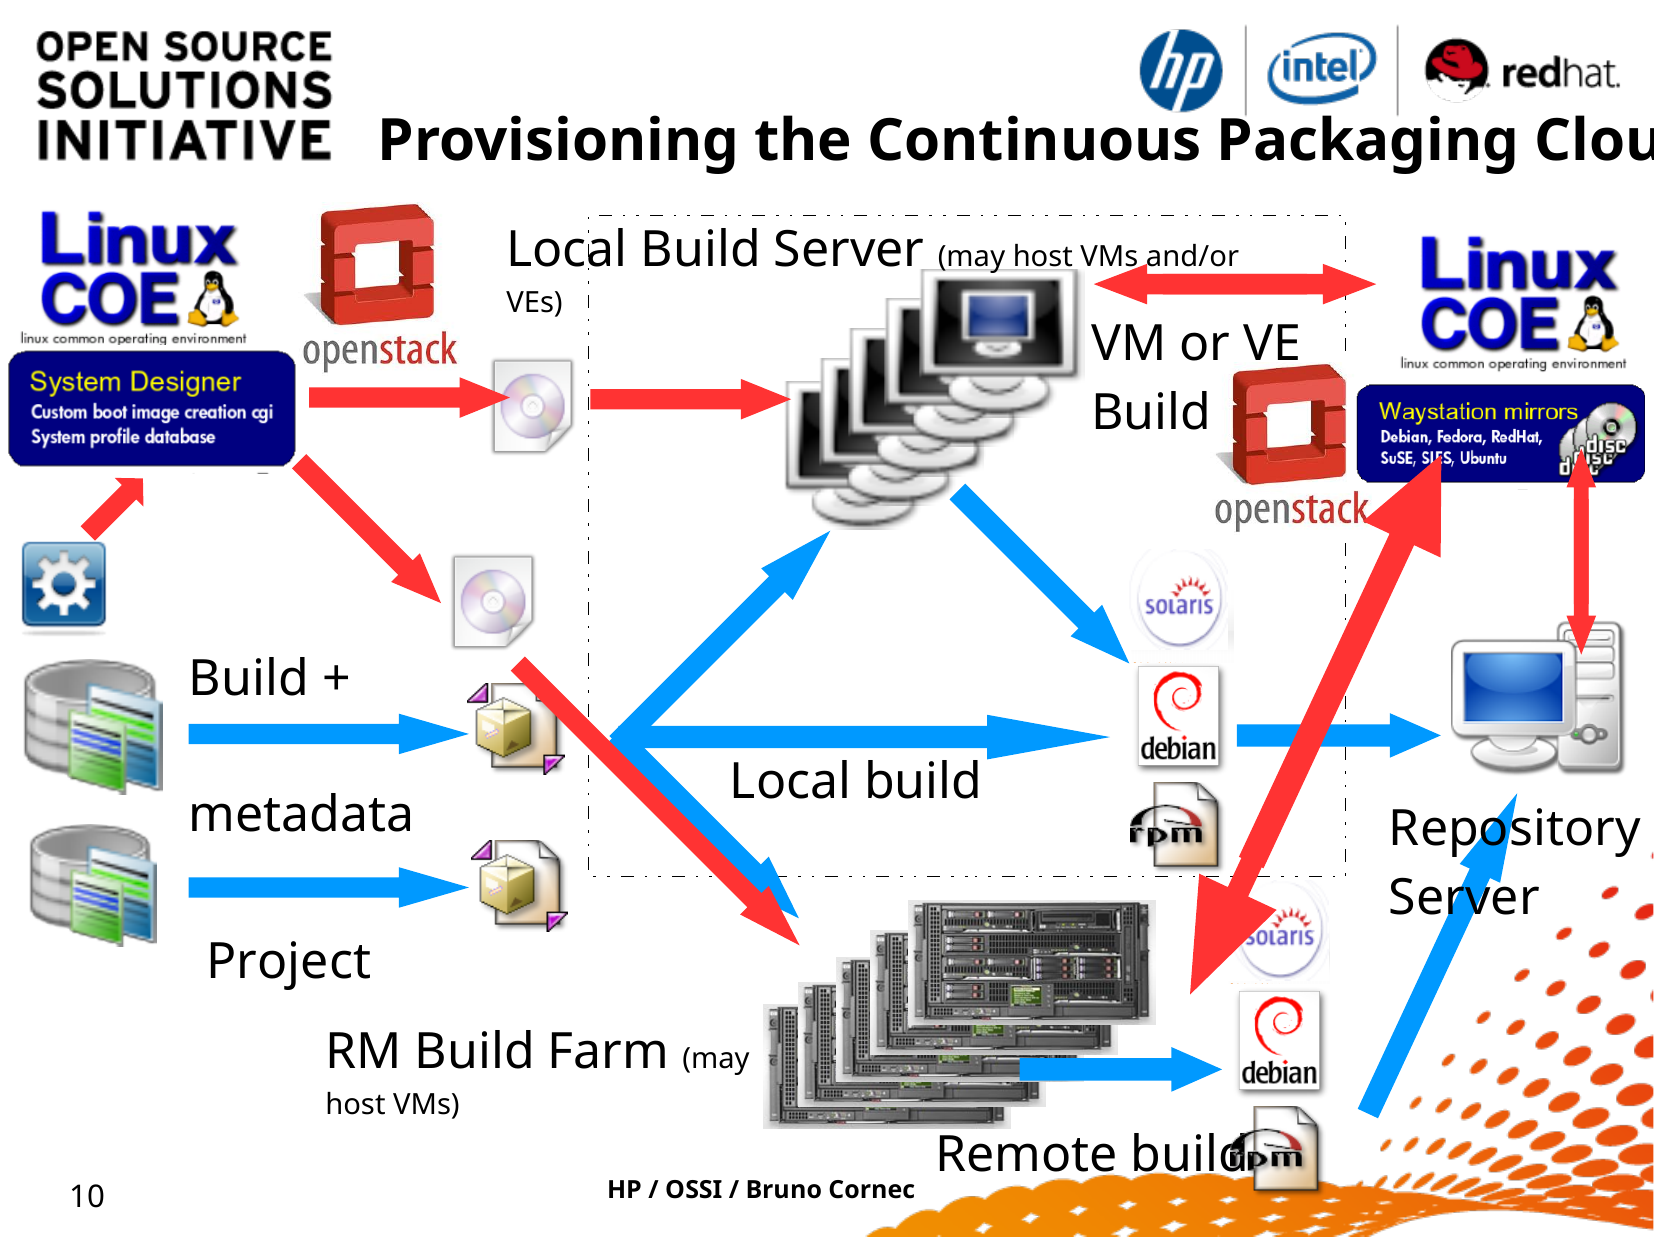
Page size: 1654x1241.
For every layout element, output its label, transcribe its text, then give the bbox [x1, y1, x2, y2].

text_box Local Build Server (may host VMs and/or VEs) [506, 212, 1265, 281]
text_box Project [206, 924, 509, 1133]
text_box [510, 221, 1442, 995]
text_box [291, 454, 442, 604]
title Provisioning the Continuous Packaging Cloud [377, 59, 1654, 221]
picture [1130, 782, 1226, 874]
text_box Local build [729, 744, 1102, 821]
text_box [1187, 405, 1202, 426]
text_box [188, 867, 470, 908]
text_box VM or VE Build [1091, 307, 1394, 397]
text_box [80, 477, 144, 541]
text_box [1357, 908, 1475, 1119]
text_box [188, 713, 469, 755]
text_box Repository Server [1388, 792, 1654, 908]
picture [0, 0, 1654, 1237]
picture [1116, 549, 1243, 781]
text_box [1019, 1047, 1223, 1092]
text_box Remote build [935, 1118, 1230, 1195]
text_box [1100, 412, 1116, 425]
text_box [1100, 397, 1115, 408]
picture [1209, 877, 1232, 886]
text_box [1566, 448, 1597, 655]
text_box [309, 377, 510, 418]
picture [783, 281, 1085, 530]
text_box Build + metadata [188, 641, 491, 849]
text_box RM Build Farm (may host VMs) [325, 1015, 751, 1127]
